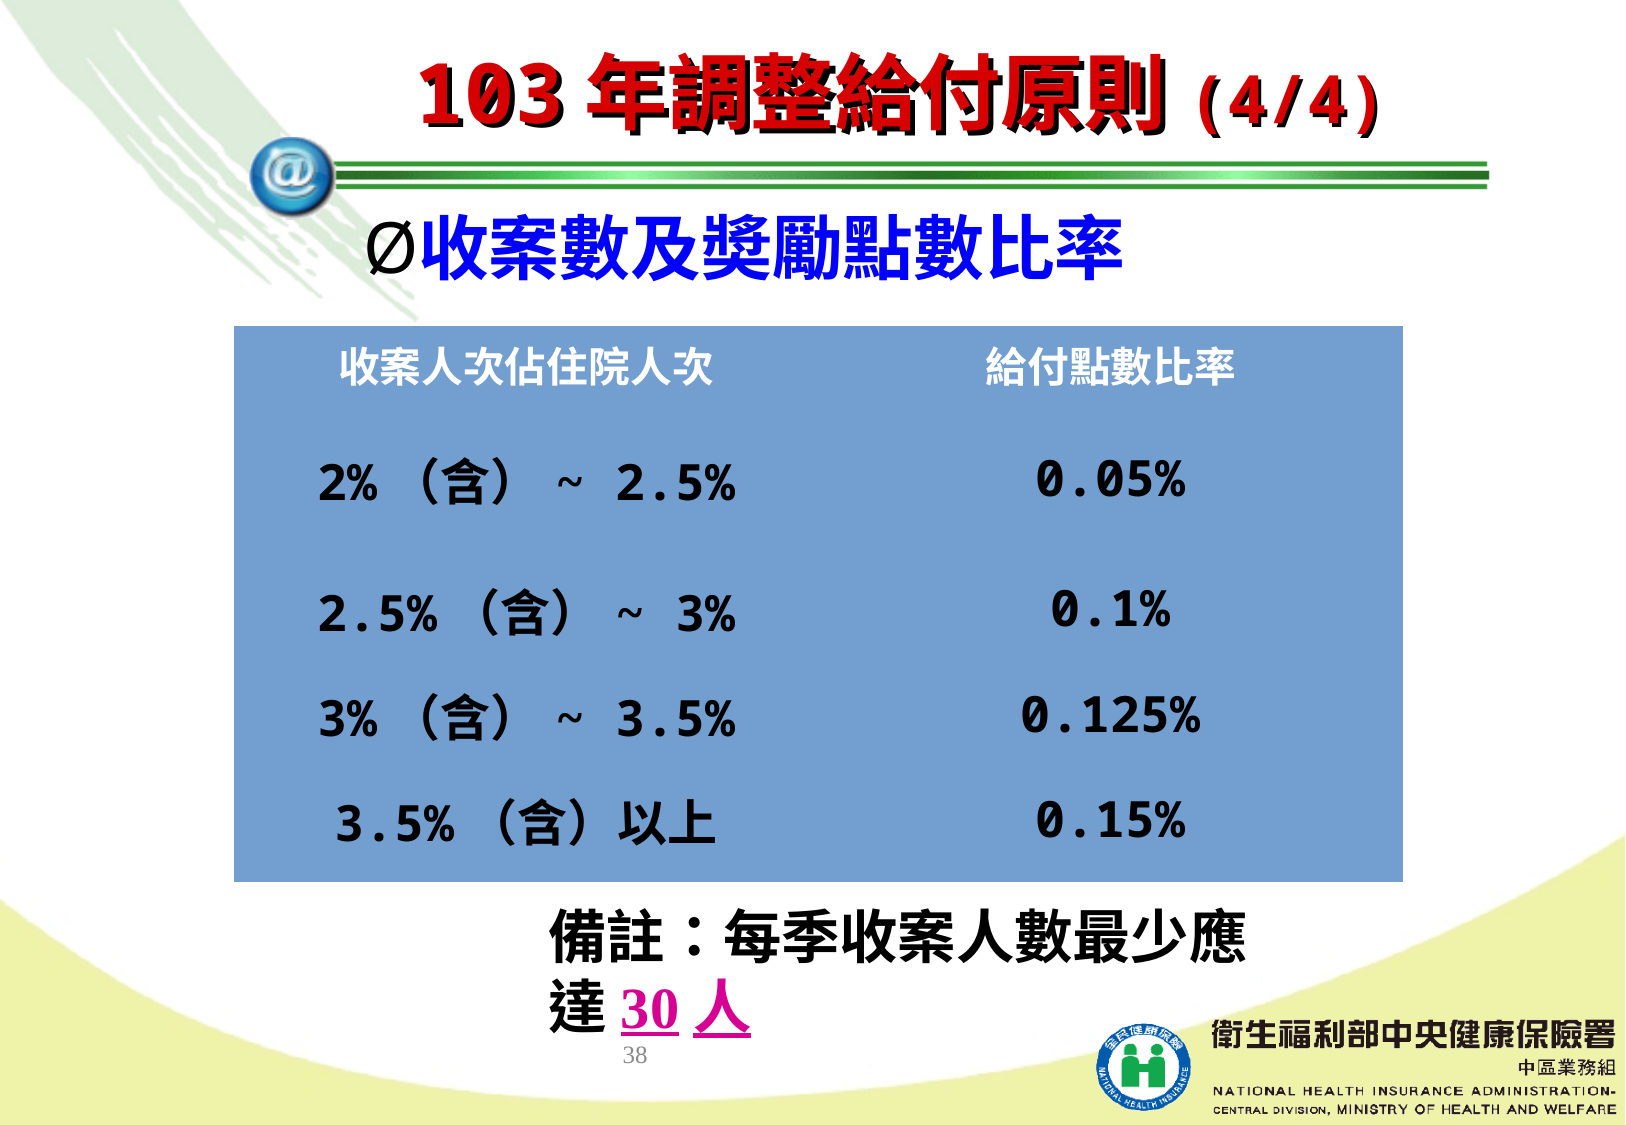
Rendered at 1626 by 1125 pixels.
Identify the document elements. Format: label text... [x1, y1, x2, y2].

table_cell 0.15% [819, 776, 1403, 882]
table_cell 2%（含）~ 2.5% [234, 435, 819, 566]
text_box 備註：每季收案人數最少應達30人 [234, 893, 1297, 1048]
text_box [607, 1048, 987, 1084]
table_cell 3.5%（含）以上 [234, 776, 819, 882]
table_cell 0.1% [819, 566, 1403, 671]
table_cell 0.05% [819, 435, 1403, 566]
title 103年調整給付原則(4/4) [292, 31, 1510, 149]
text_box 收案數及奬勵點數比率 [198, 196, 1510, 298]
table_header 給付點數比率 [819, 326, 1403, 435]
table_cell 2.5%（含）~ 3% [234, 566, 819, 671]
table_cell 3%（含）~ 3.5% [234, 671, 819, 776]
table_cell 0.125% [819, 671, 1403, 776]
table_header 收案人次佔住院人次 [234, 326, 819, 435]
